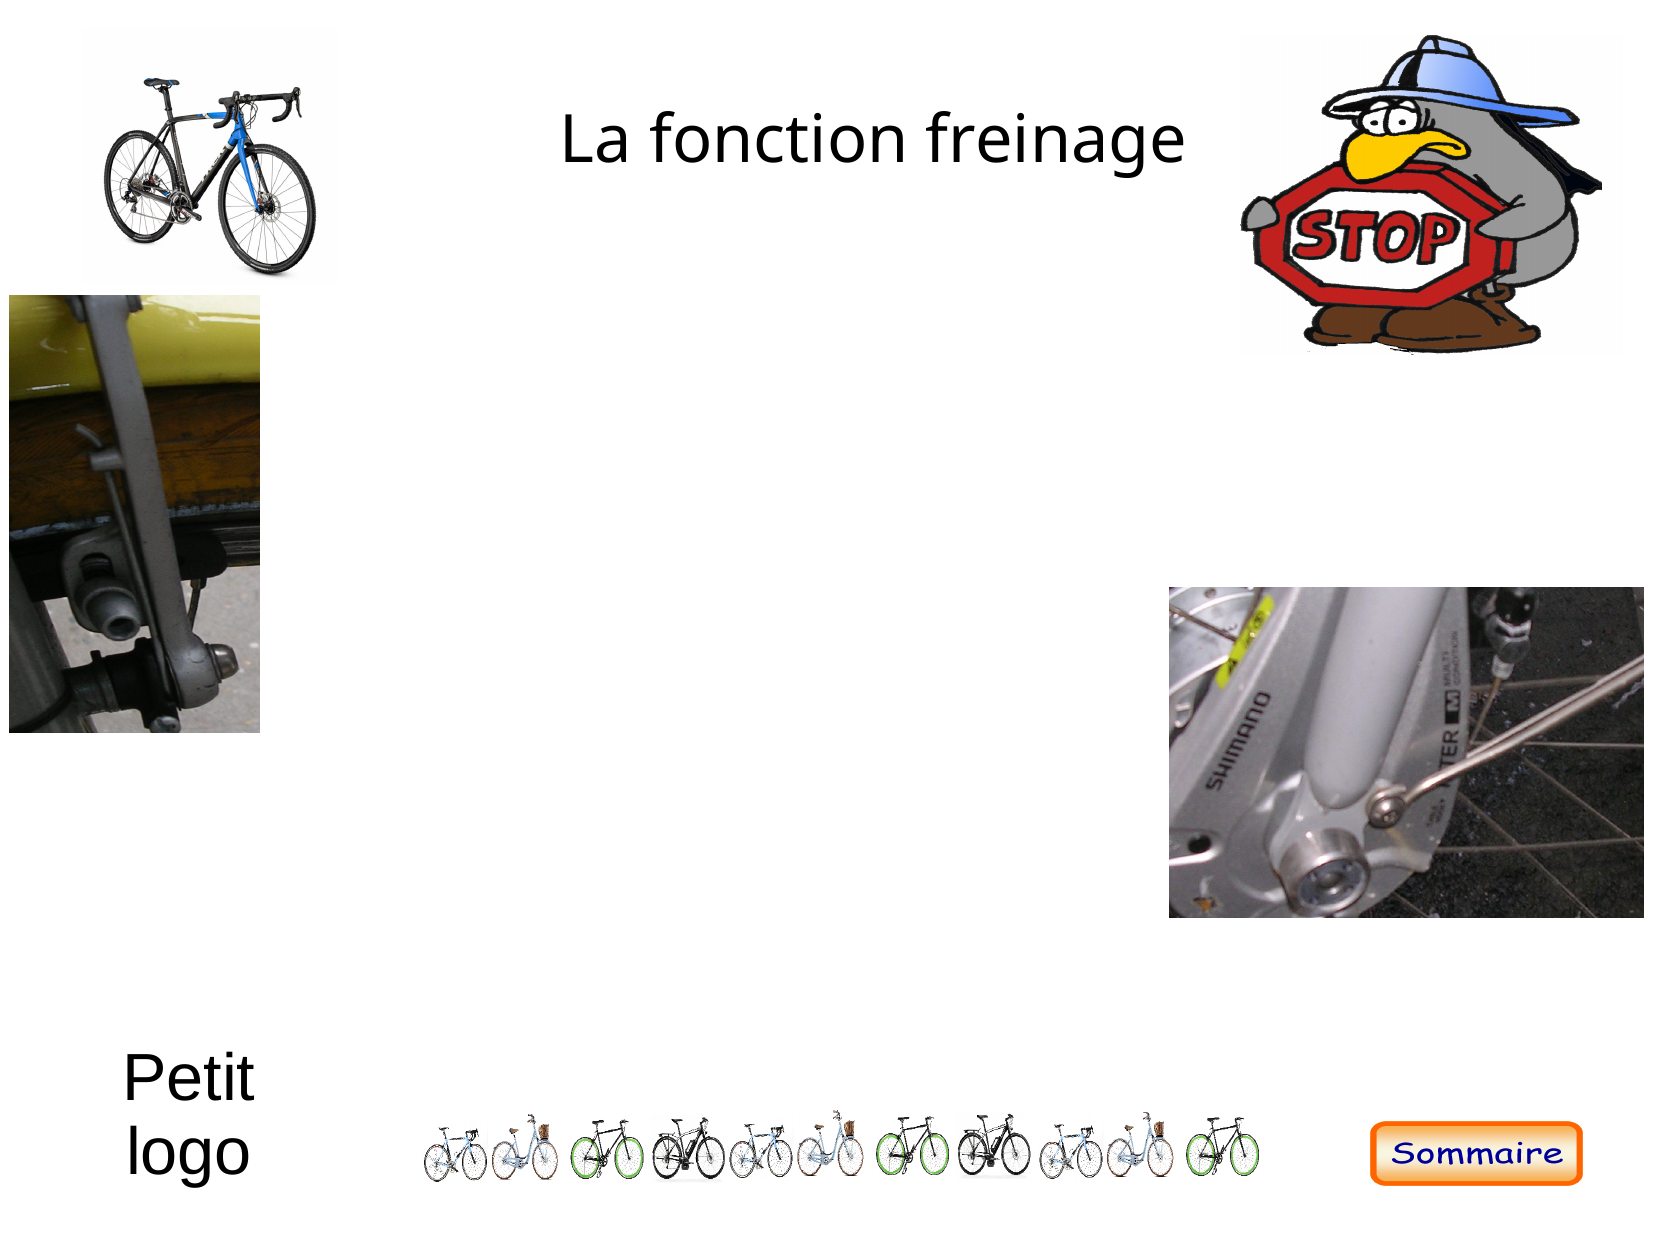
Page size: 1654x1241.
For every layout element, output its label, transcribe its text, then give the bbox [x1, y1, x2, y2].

picture [9, 295, 260, 733]
text_box Petit logo [82, 1039, 296, 1190]
picture [1370, 1121, 1583, 1186]
picture [1169, 587, 1644, 918]
picture [1240, 35, 1623, 355]
picture [82, 28, 338, 284]
title La fonction freinage [425, 49, 1240, 225]
picture [422, 1110, 1264, 1187]
